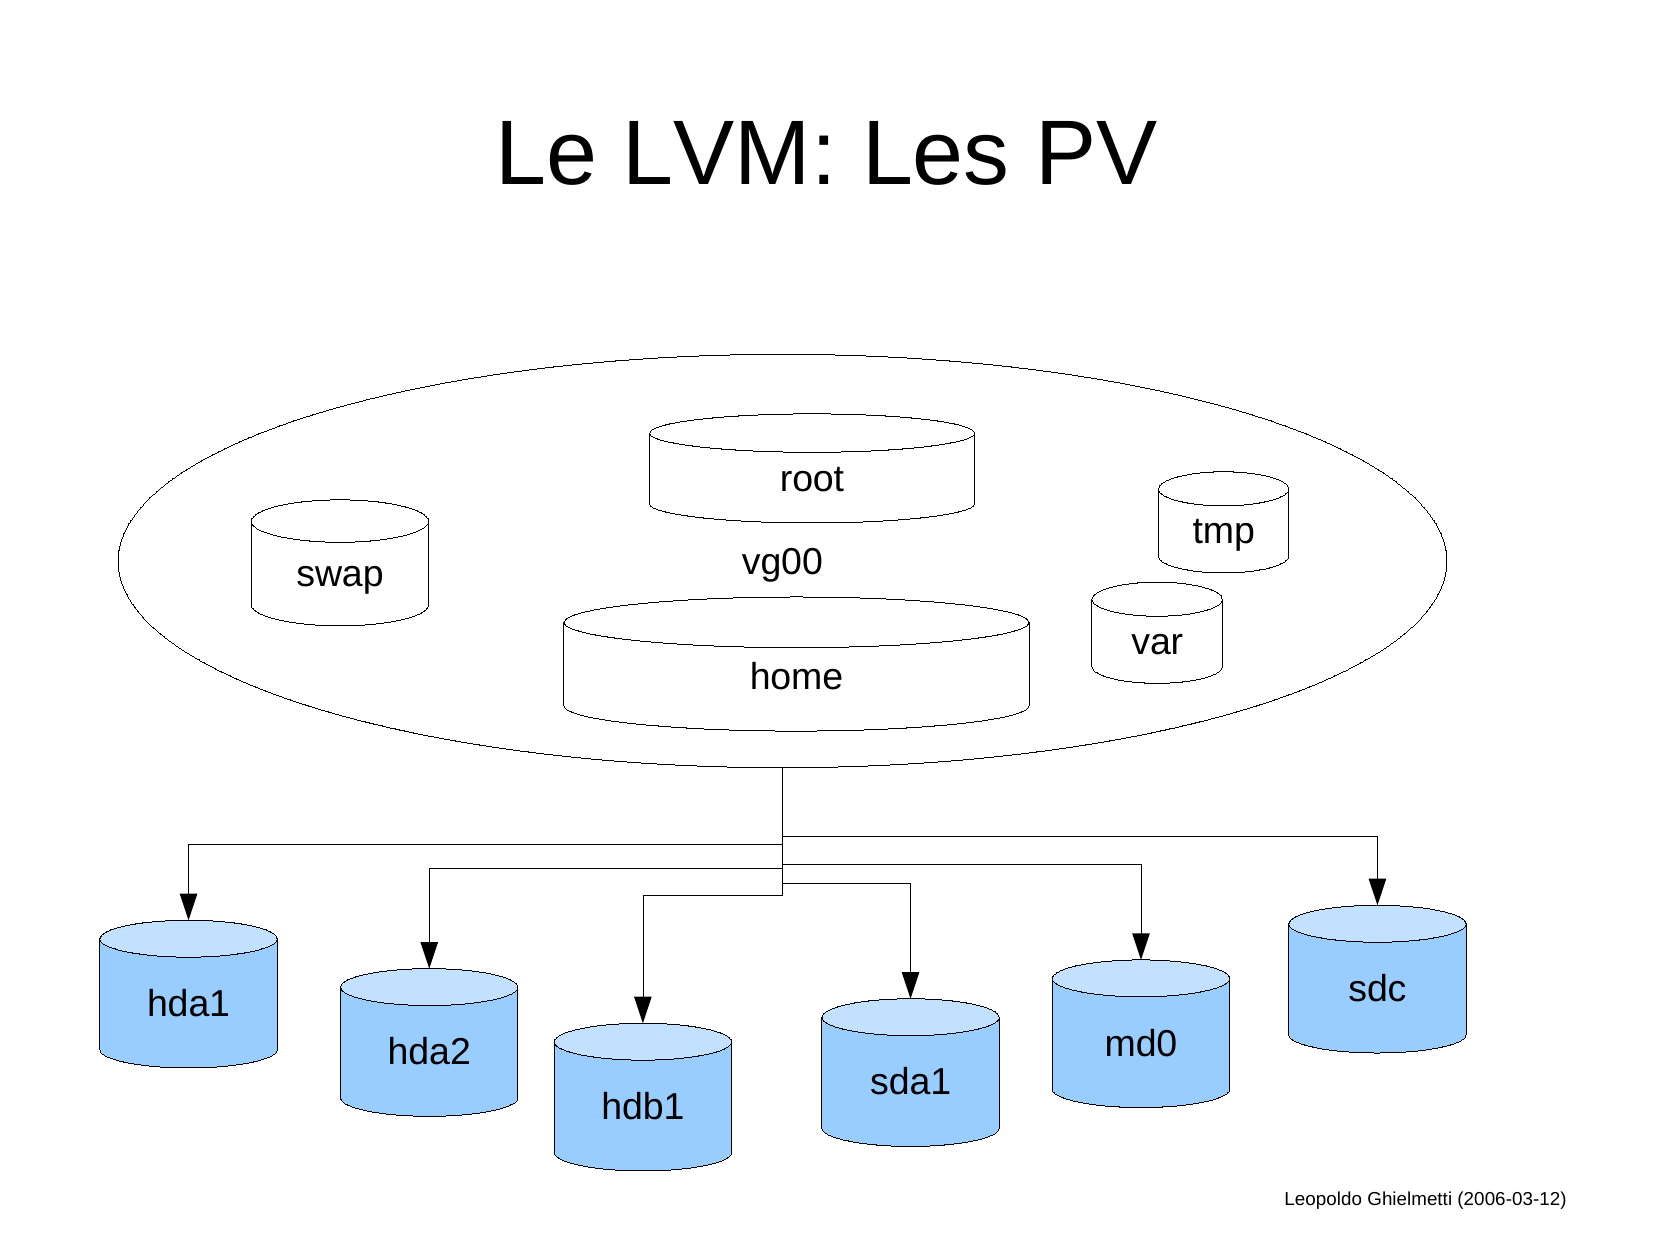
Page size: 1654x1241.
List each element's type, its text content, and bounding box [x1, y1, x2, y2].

text_box root [649, 434, 975, 523]
title Le LVM: Les PV [82, 49, 1571, 257]
text_box tmp [1158, 491, 1289, 573]
text_box home [563, 623, 1030, 732]
text_box Leopoldo Ghielmetti (2006-03-12) [1269, 1181, 1595, 1217]
text_box hdb1 [554, 1044, 732, 1171]
text_box var [1091, 600, 1223, 684]
text_box hda2 [340, 989, 518, 1117]
text_box sdc [1288, 925, 1467, 1054]
text_box vg00 [118, 354, 1447, 768]
text_box md0 [1052, 981, 1230, 1108]
text_box hda1 [99, 940, 278, 1068]
text_box swap [251, 524, 429, 626]
text_box sda1 [821, 1018, 1000, 1147]
